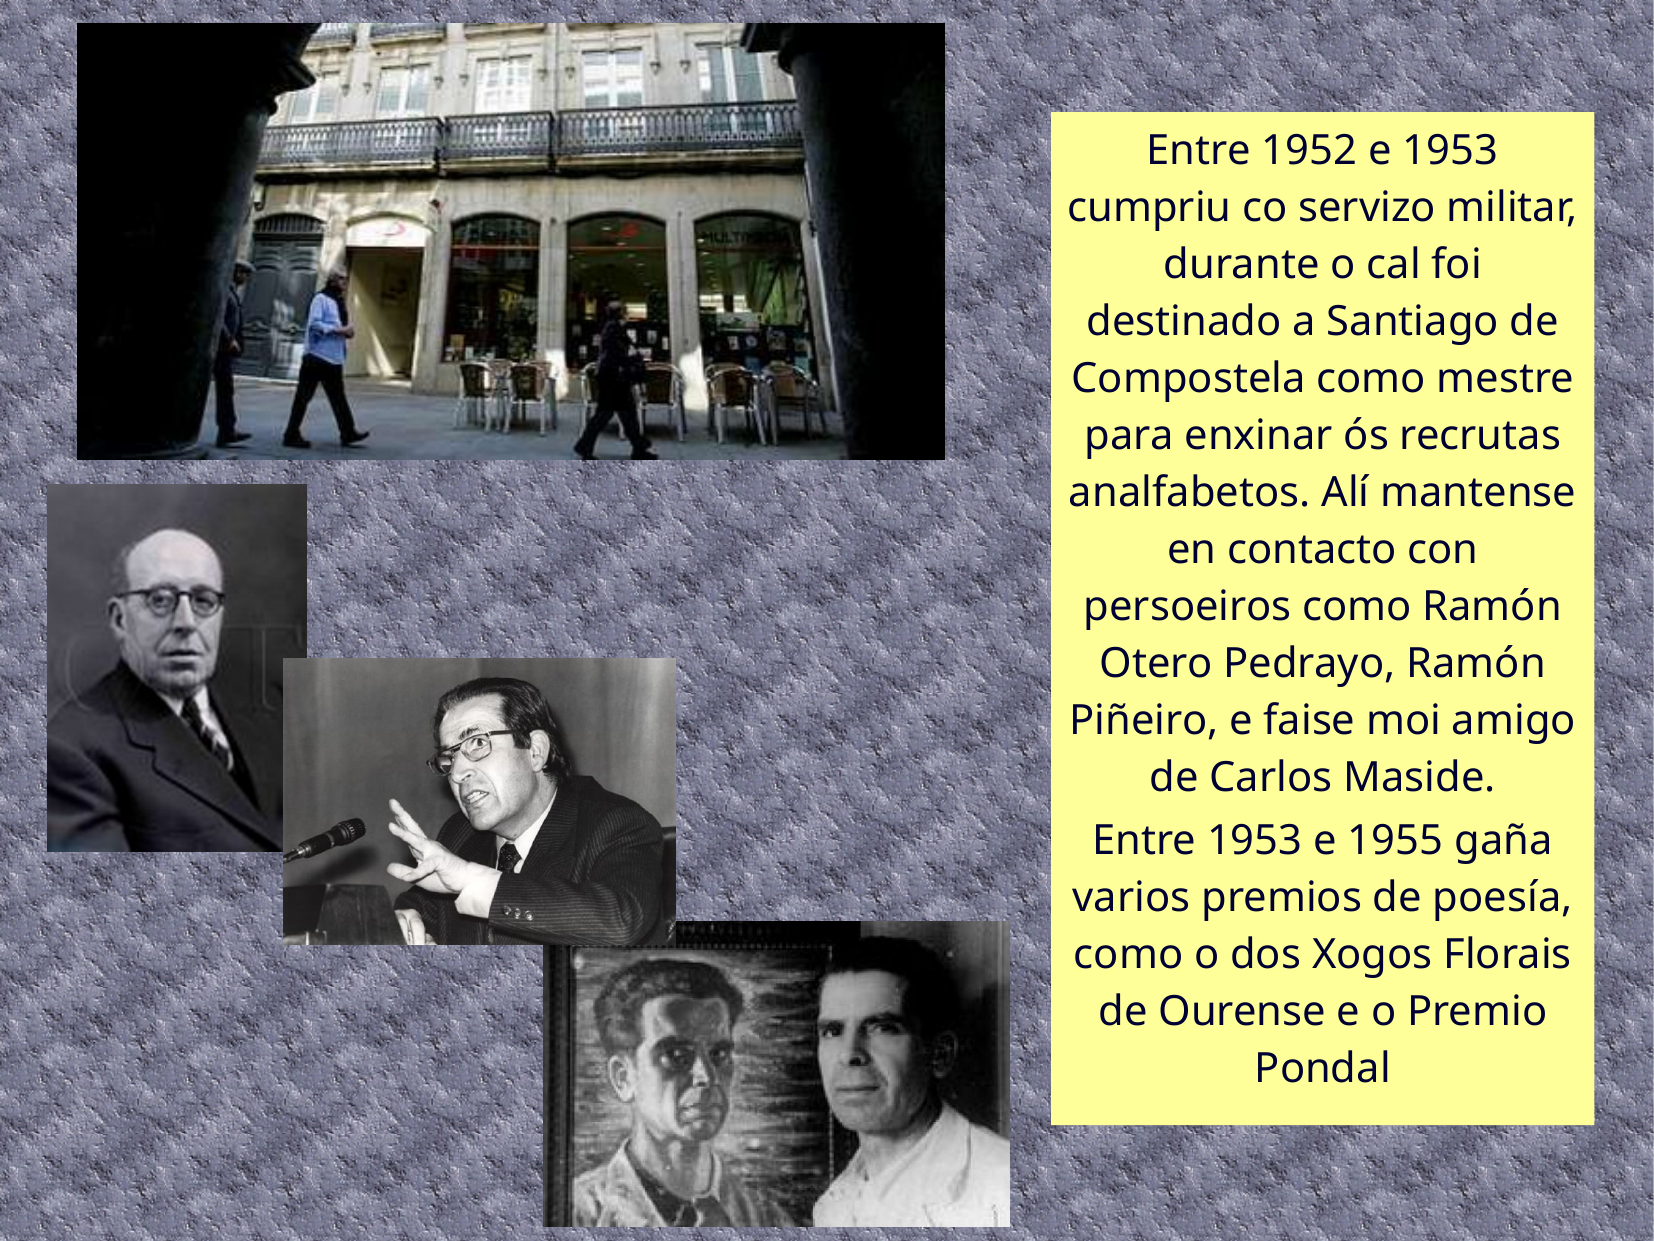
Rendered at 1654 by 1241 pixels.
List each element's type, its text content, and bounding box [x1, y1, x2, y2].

picture [0, 0, 1654, 1241]
text_box Entre 1952 e 1953 cumpriu co servizo militar, durante o cal foi destinado a Santiago de Compostela como mestre para enxinar ós recrutas analfabetos. Alí mantense en contacto con persoeiros como Ramón Otero Pedrayo, Ramón Piñeiro, e faise moi amigo de Carlos Maside. Entre 1953 e 1955 gaña varios premios de poesía, como o dos Xogos Florais de Ourense e o Premio Pondal [1051, 112, 1595, 1126]
